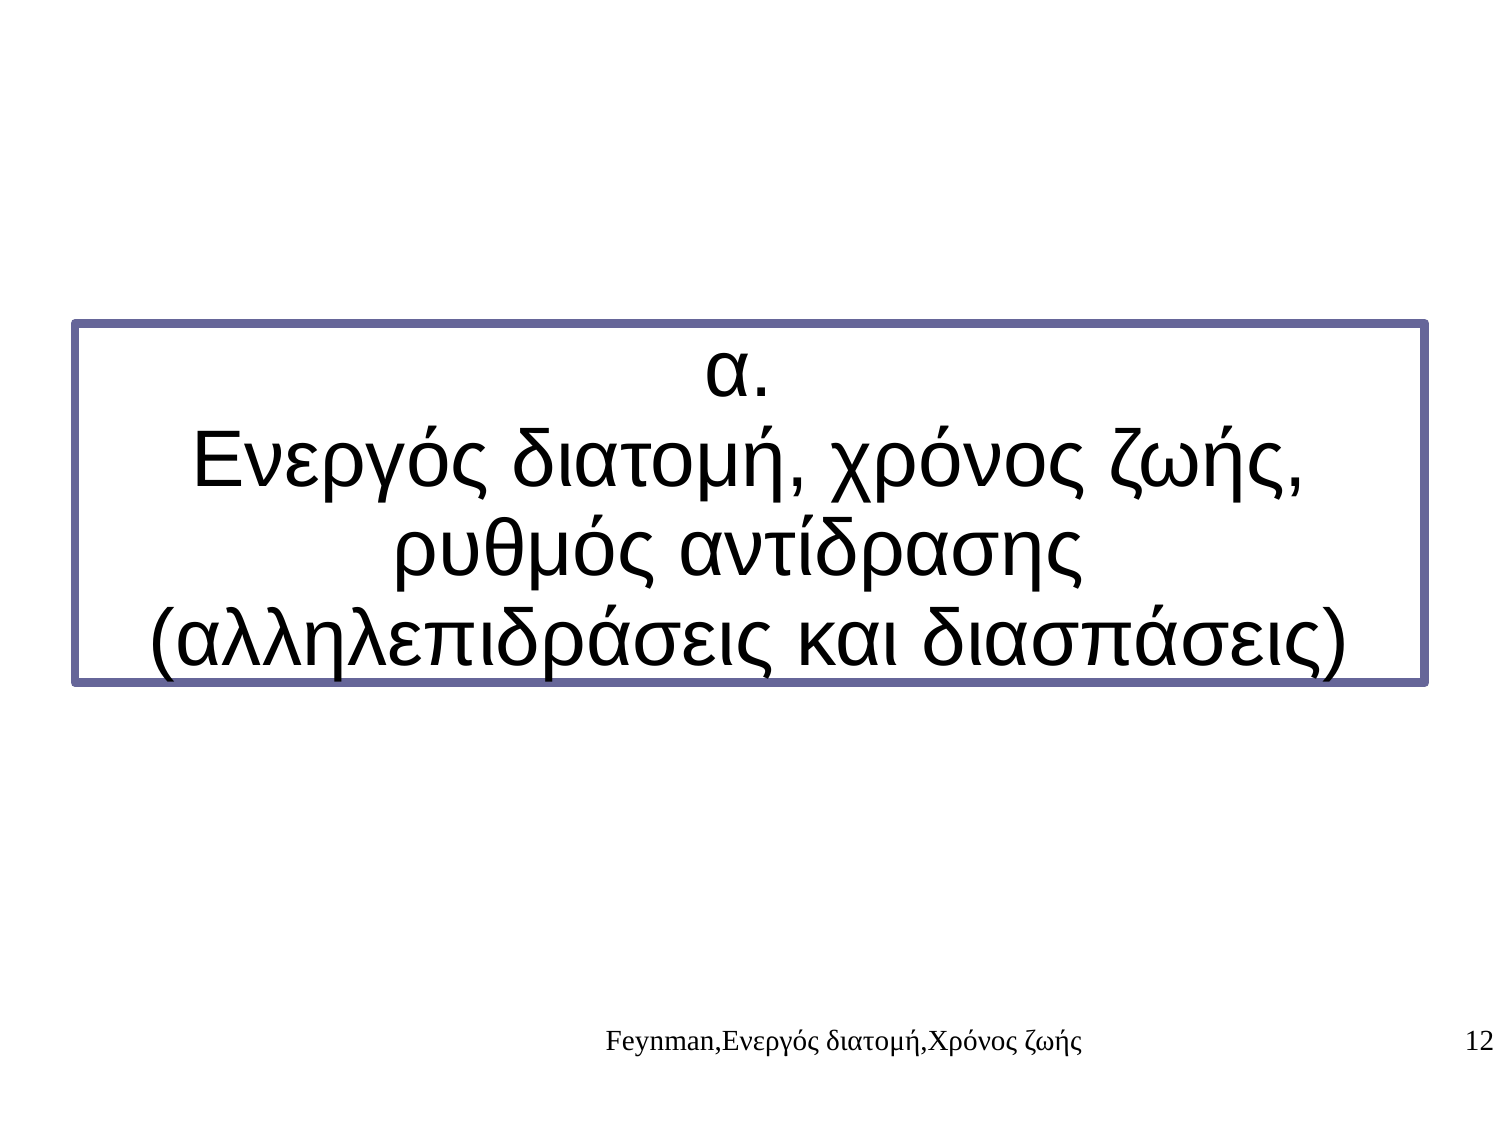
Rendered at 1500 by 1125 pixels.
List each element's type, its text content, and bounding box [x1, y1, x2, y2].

title α. Ενεργός διατομή, χρόνος ζωής, ρυθμός αντίδρασης (αλληλεπιδράσεις και διασπάσεις) [75, 323, 1425, 683]
